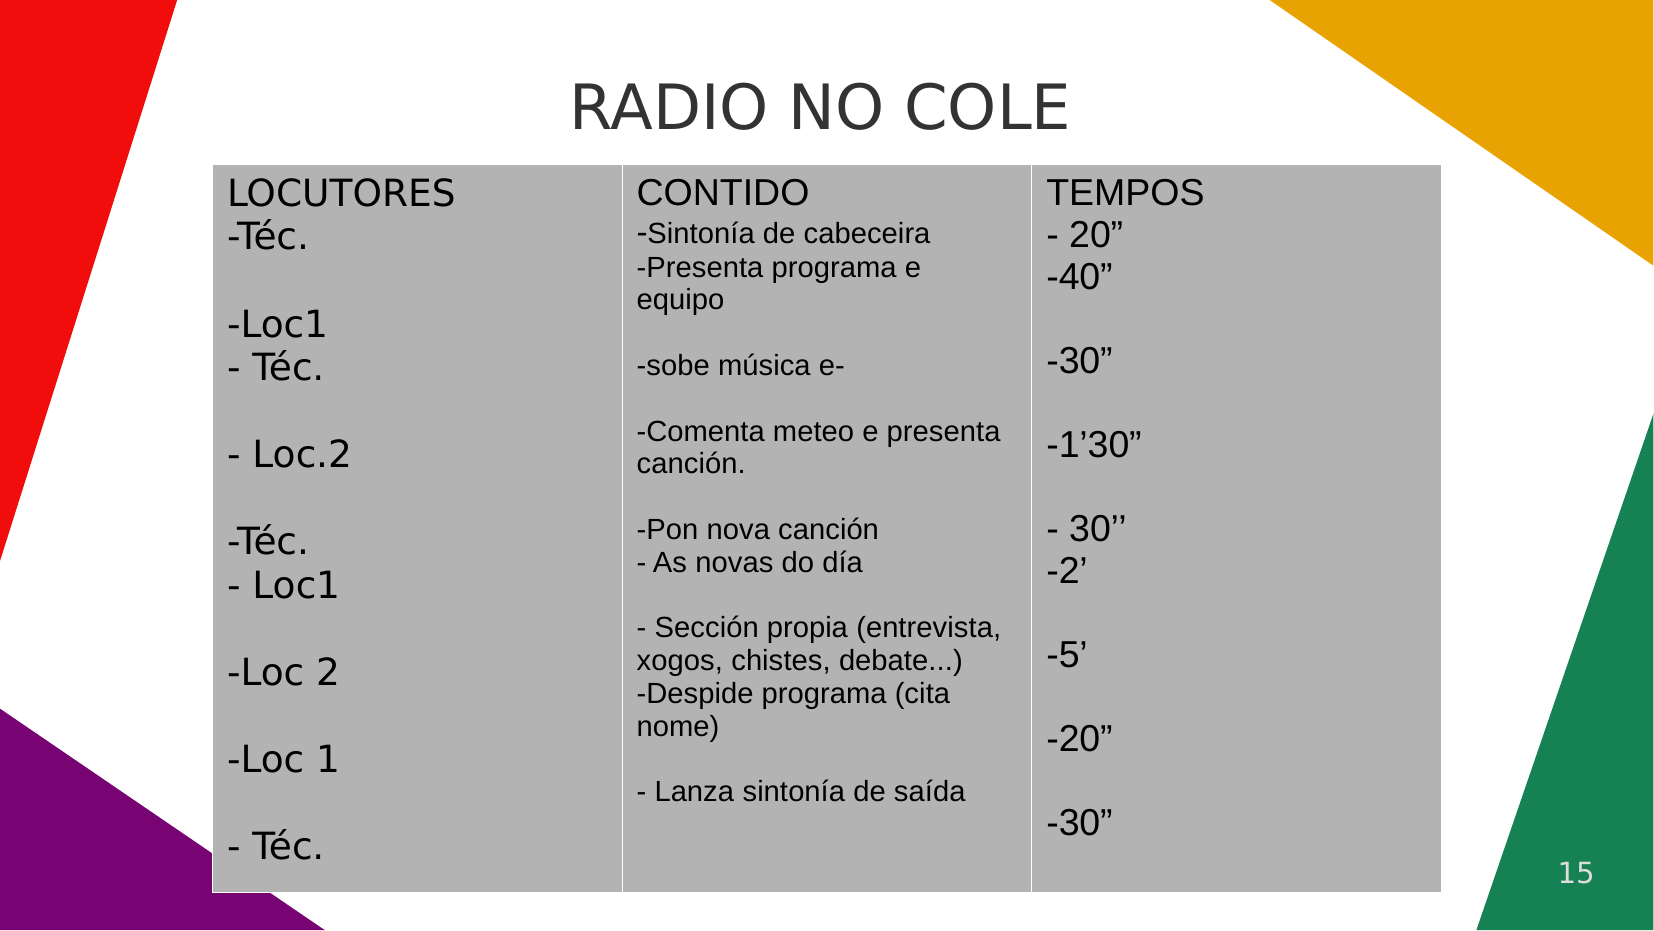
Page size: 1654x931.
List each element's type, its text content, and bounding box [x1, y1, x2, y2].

table_header TEMPOS - 20” -40” -30” -1’30” - 30’’ -2’ -5’ -20” -30” [1032, 165, 1441, 892]
table_header LOCUTORES -Téc. -Loc1 - Téc. - Loc.2 -Téc. - Loc1 -Loc 2 -Loc 1 - Téc. [213, 165, 622, 892]
table_header CONTIDO -Sintonía de cabeceira -Presenta programa e equipo -sobe música e- -Comenta meteo e presenta canción. -Pon nova canción - As novas do día - Sección propia (entrevista, xogos, chistes, debate...) -Despide programa (cita nome) - Lanza sintonía de saída [623, 165, 1031, 892]
title RADIO NO COLE [111, 34, 1530, 182]
